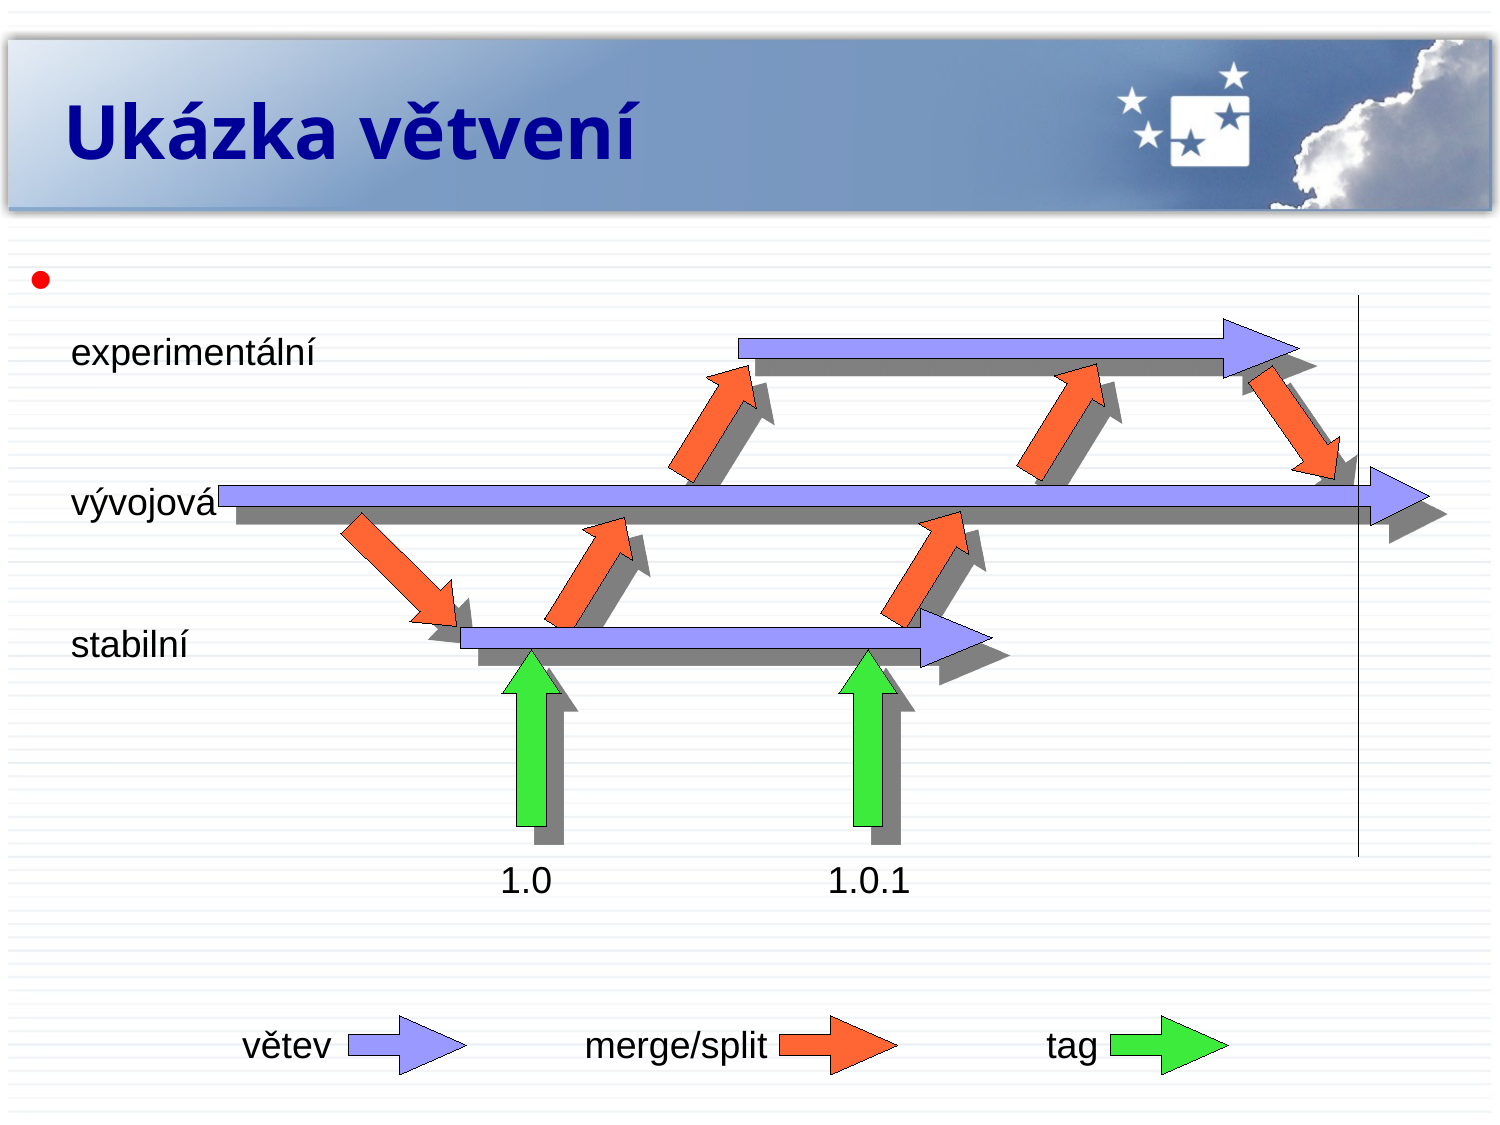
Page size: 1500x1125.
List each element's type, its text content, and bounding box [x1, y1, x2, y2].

text_box [340, 512, 457, 627]
text_box stabilní [70, 620, 190, 663]
title Ukázka větvení [63, 26, 1414, 229]
text_box [779, 1015, 898, 1075]
text_box [1359, 466, 1430, 526]
picture [0, 0, 1500, 1125]
text_box [1248, 365, 1340, 480]
text_box větev [242, 1021, 332, 1064]
list [29, 236, 1481, 1065]
text_box experimentální [70, 328, 316, 371]
text_box vývojová [70, 478, 216, 538]
text_box [460, 511, 993, 827]
text_box [1110, 1015, 1229, 1075]
text_box [218, 485, 1358, 507]
text_box [348, 1015, 467, 1075]
text_box merge/split [584, 1021, 768, 1064]
text_box 1.0.1 [827, 856, 912, 899]
text_box tag [1046, 1021, 1099, 1064]
text_box 1.0 [500, 856, 553, 899]
